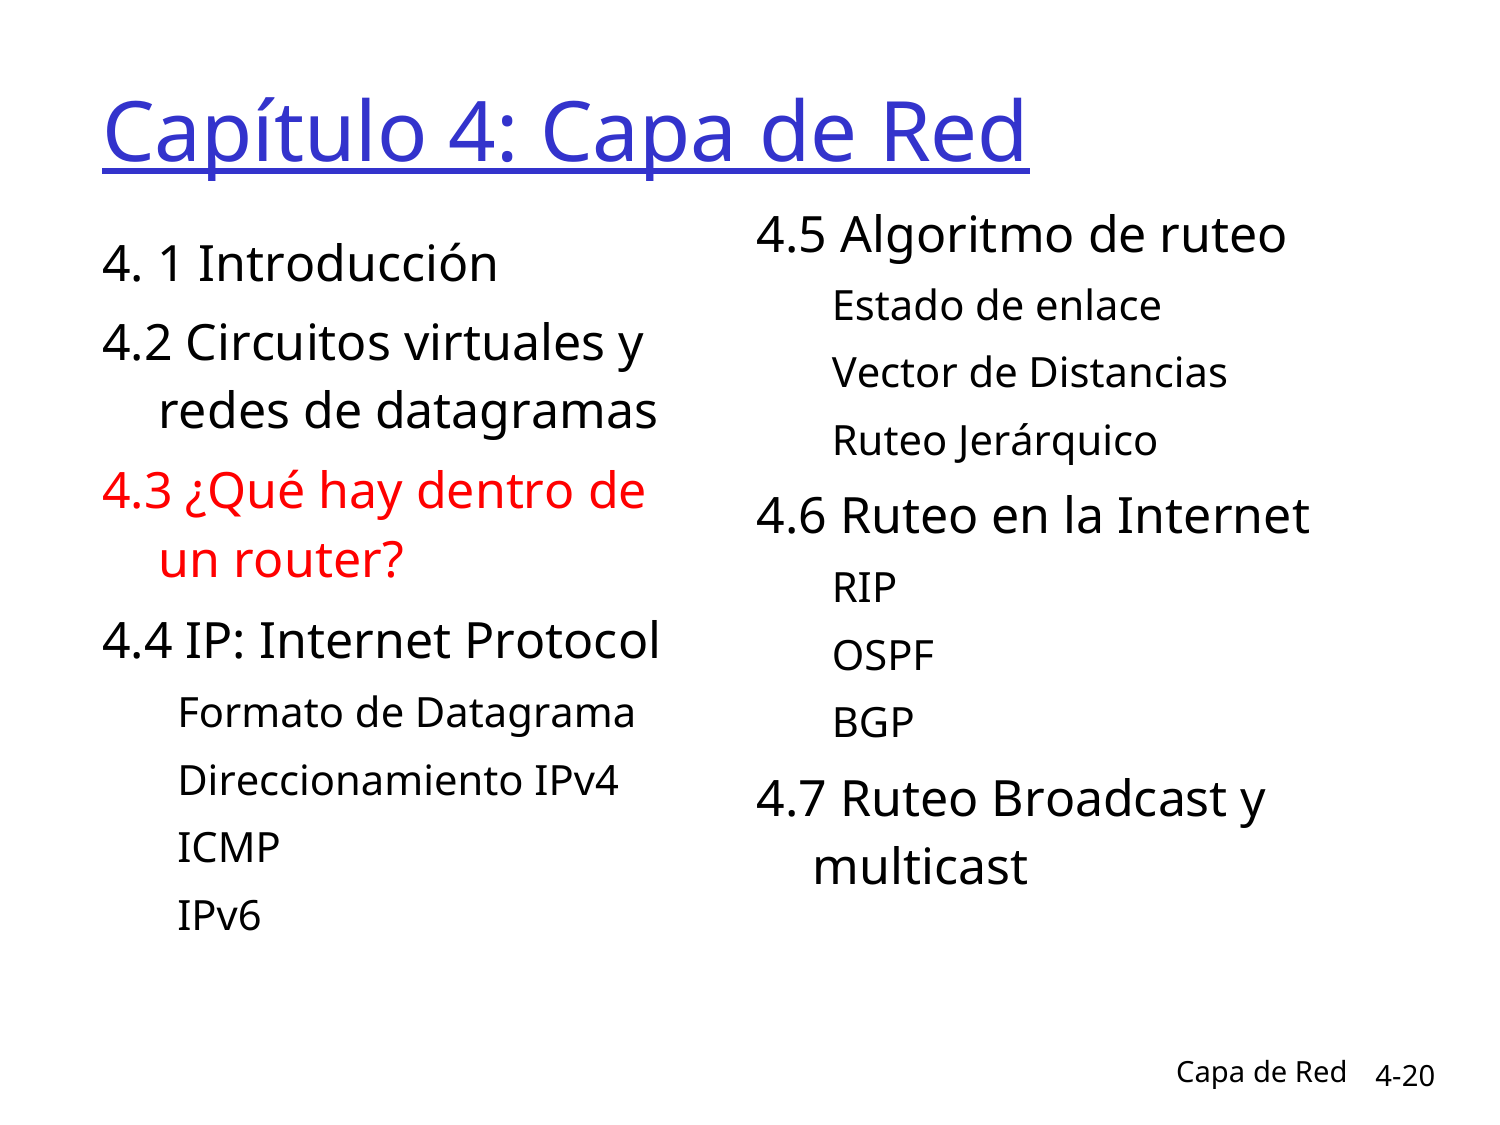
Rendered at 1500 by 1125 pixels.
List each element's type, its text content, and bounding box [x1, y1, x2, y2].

title Capítulo 4: Capa de Red [87, 37, 1363, 225]
list 4.5 Algoritmo de ruteo Estado de enlace Vector de Distancias Ruteo Jerárquico 4.6 Ruteo en la Internet RIP OSPF BGP 4.7 Ruteo Broadcast y multicast [742, 195, 1368, 1078]
list 4. 1 Introducción 4.2 Circuitos virtuales y redes de datagramas 4.3 ¿Qué hay dentro de un router? 4.4 IP: Internet Protocol Formato de Datagrama Direccionamiento IPv4 ICMP IPv6 [87, 224, 713, 1039]
